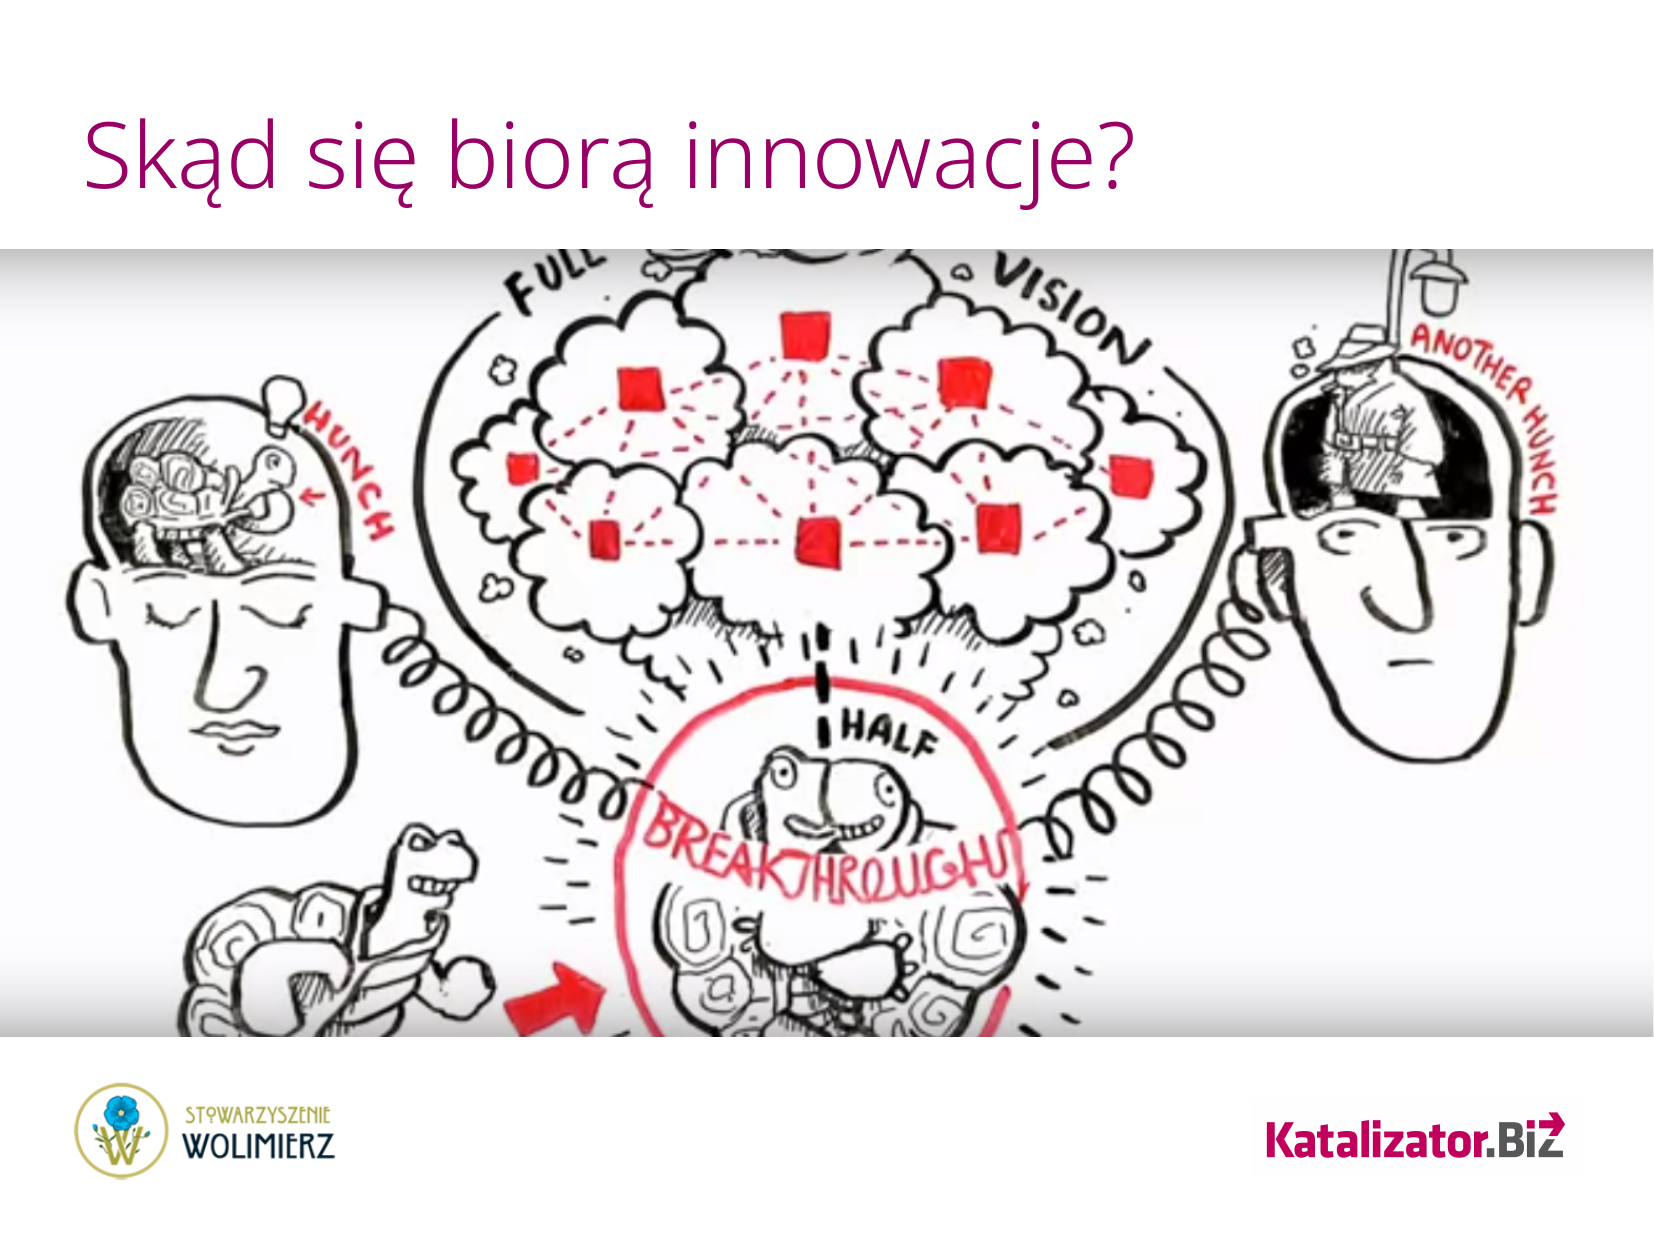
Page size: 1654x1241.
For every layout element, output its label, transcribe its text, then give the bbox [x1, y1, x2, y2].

picture [1251, 1098, 1585, 1178]
picture [68, 1066, 343, 1198]
title Skąd się biorą innowacje? [82, 49, 1571, 249]
picture [0, 249, 1654, 1037]
